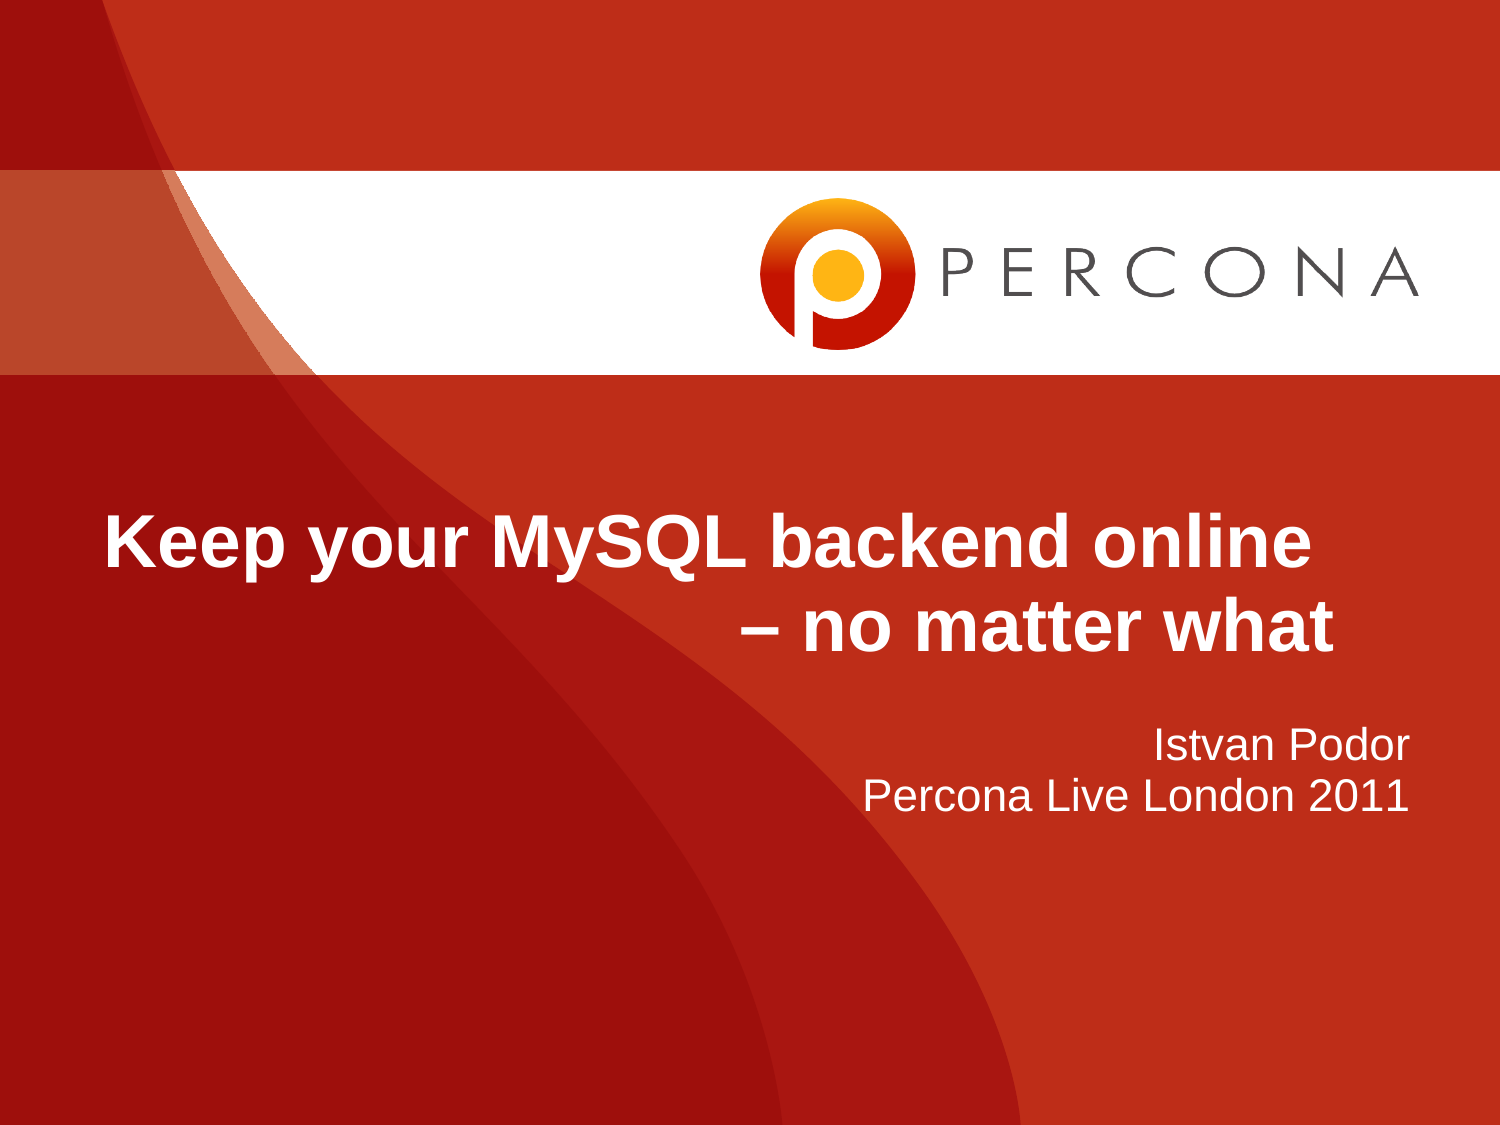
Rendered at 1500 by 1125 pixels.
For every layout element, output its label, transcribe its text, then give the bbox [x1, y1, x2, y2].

title Keep your MySQL backend online – no matter what [0, 453, 1335, 713]
picture [760, 198, 1419, 350]
text_box Istvan Podor Percona Live London 2011 [489, 712, 1426, 830]
